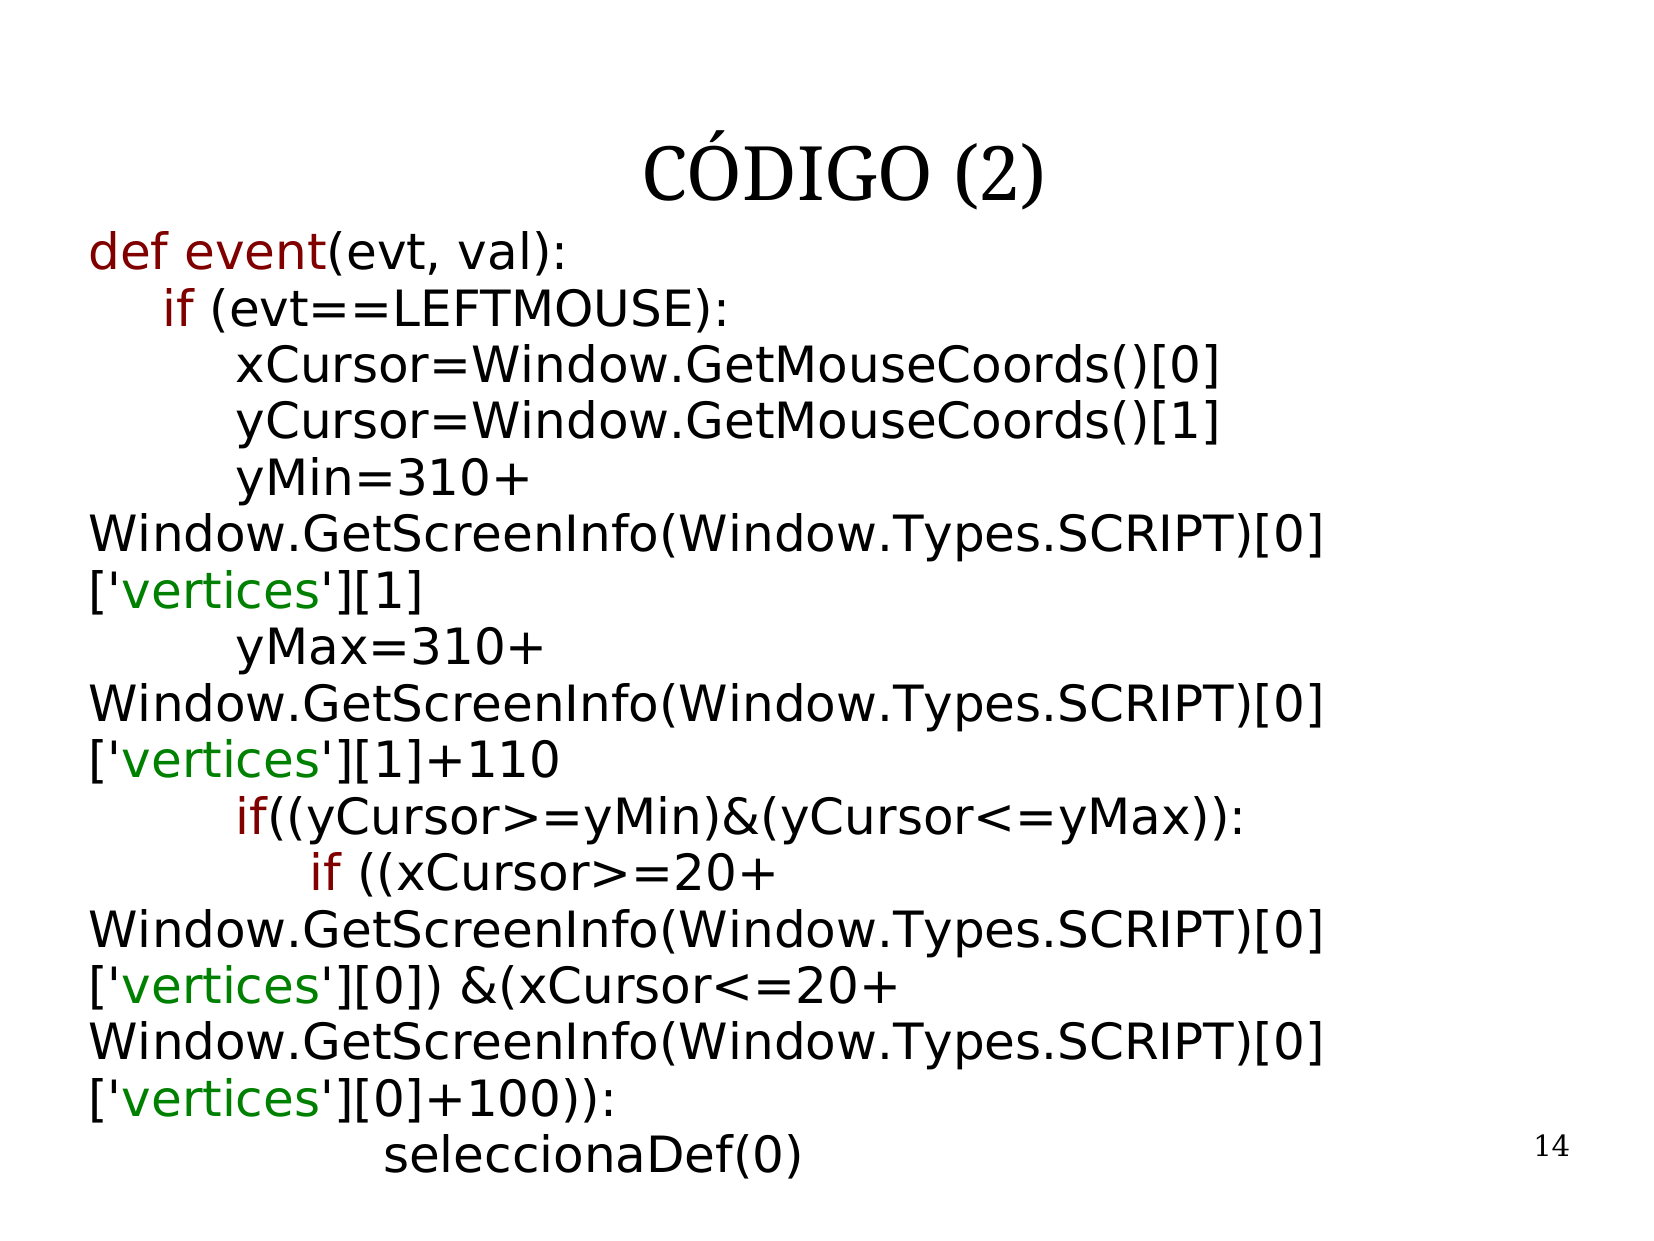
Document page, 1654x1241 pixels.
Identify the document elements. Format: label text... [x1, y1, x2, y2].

title CÓDIGO (2) [82, 18, 1571, 288]
subtitle def event(evt, val): if (evt==LEFTMOUSE): xCursor=Window.GetMouseCoords()[0] yCursor=Window.GetMouseCoords()[1] yMin=310+ Window.GetScreenInfo(Window.Types.SCRIPT)[0]['vertices'][1] yMax=310+ Window.GetScreenInfo(Window.Types.SCRIPT)[0]['vertices'][1]+110 if((yCursor>=yMin)&(yCursor<=yMax)): if ((xCursor>=20+ Window.GetScreenInfo(Window.Types.SCRIPT)[0]['vertices'][0]) &(xCursor<=20+ Window.GetScreenInfo(Window.Types.SCRIPT)[0]['vertices'][0]+100)): seleccionaDef(0) [88, 223, 1565, 1186]
